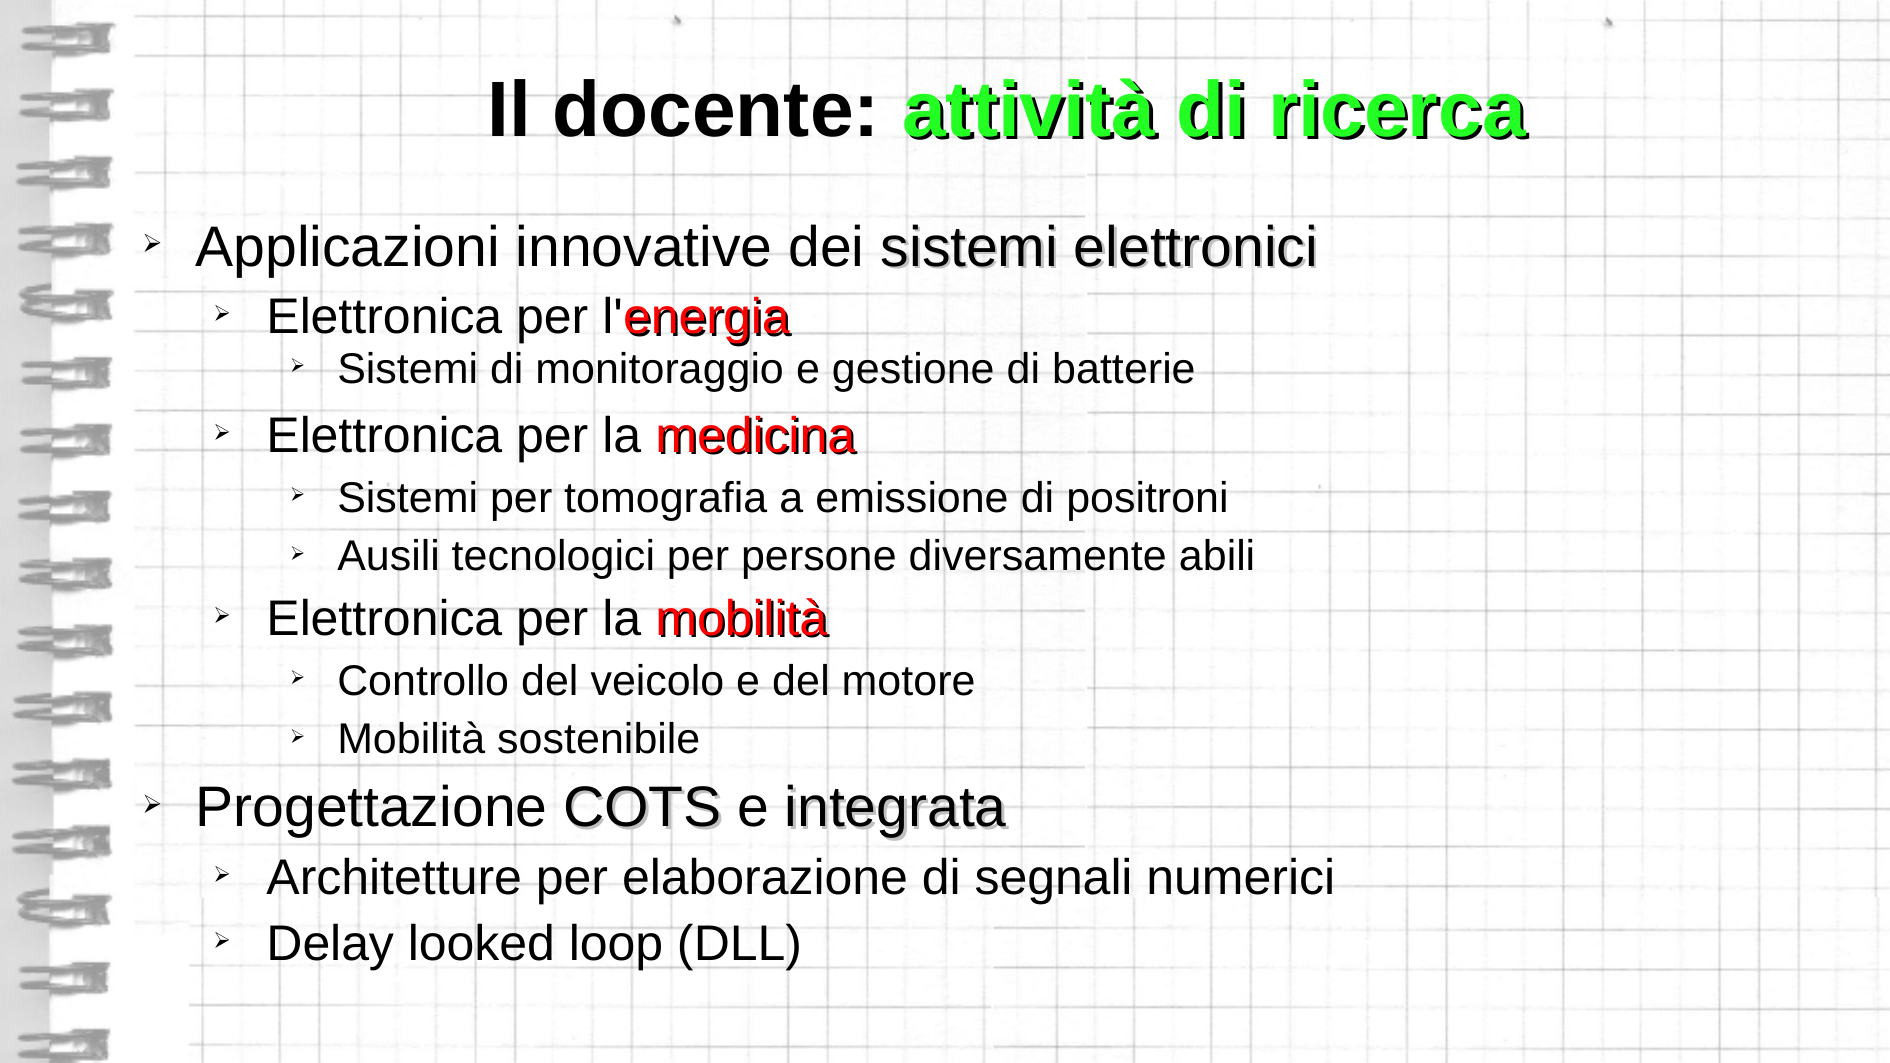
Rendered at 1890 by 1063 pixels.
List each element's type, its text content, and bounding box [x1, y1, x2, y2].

list Applicazioni innovative dei sistemi elettronici Elettronica per l'energia Sistemi di monitoraggio e gestione di batterie Elettronica per la medicina Sistemi per tomografia a emissione di positroni Ausili tecnologici per persone diversamente abili Elettronica per la mobilità Controllo del veicolo e del motore Mobilità sostenibile Progettazione COTS e integrata Architetture per elaborazione di segnali numerici Delay looked loop (DLL) [124, 214, 1890, 972]
picture [0, 0, 1890, 1063]
title Il docente: attività di ricerca [124, 20, 1890, 198]
